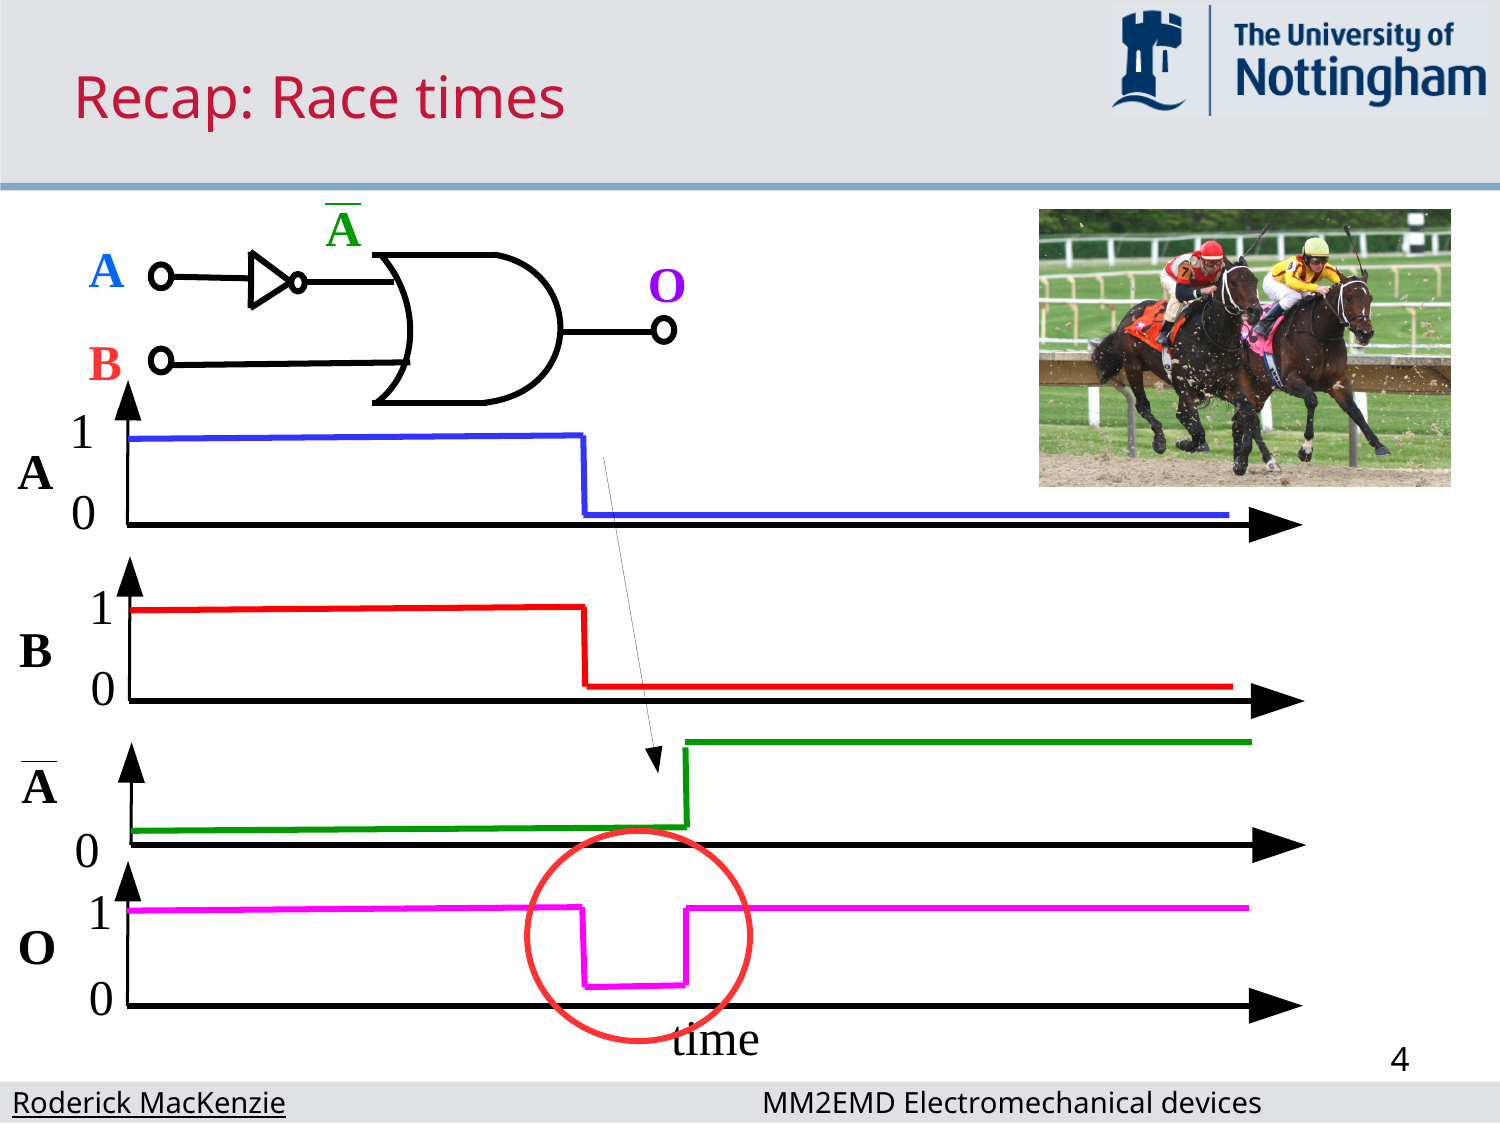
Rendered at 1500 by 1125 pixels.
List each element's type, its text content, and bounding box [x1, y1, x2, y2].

text_box 1 [54, 391, 110, 466]
text_box A [73, 230, 140, 306]
text_box time [656, 997, 777, 1075]
text_box time [656, 997, 724, 1036]
text_box O [633, 245, 702, 321]
text_box 1 [74, 567, 130, 643]
text_box O [2, 907, 72, 983]
text_box 0 [56, 471, 111, 547]
picture [1039, 209, 1451, 487]
text_box <number> [1375, 1030, 1500, 1101]
text_box A [6, 746, 73, 822]
text_box A [2, 431, 69, 507]
title Recap: Race times [59, 20, 1088, 172]
text_box B [4, 609, 68, 685]
text_box B [73, 322, 137, 398]
text_box A [310, 189, 377, 265]
text_box 0 [75, 647, 131, 723]
text_box 0 [59, 809, 115, 885]
text_box 0 [73, 958, 129, 1034]
picture [1111, 4, 1487, 116]
text_box 1 [72, 871, 128, 947]
